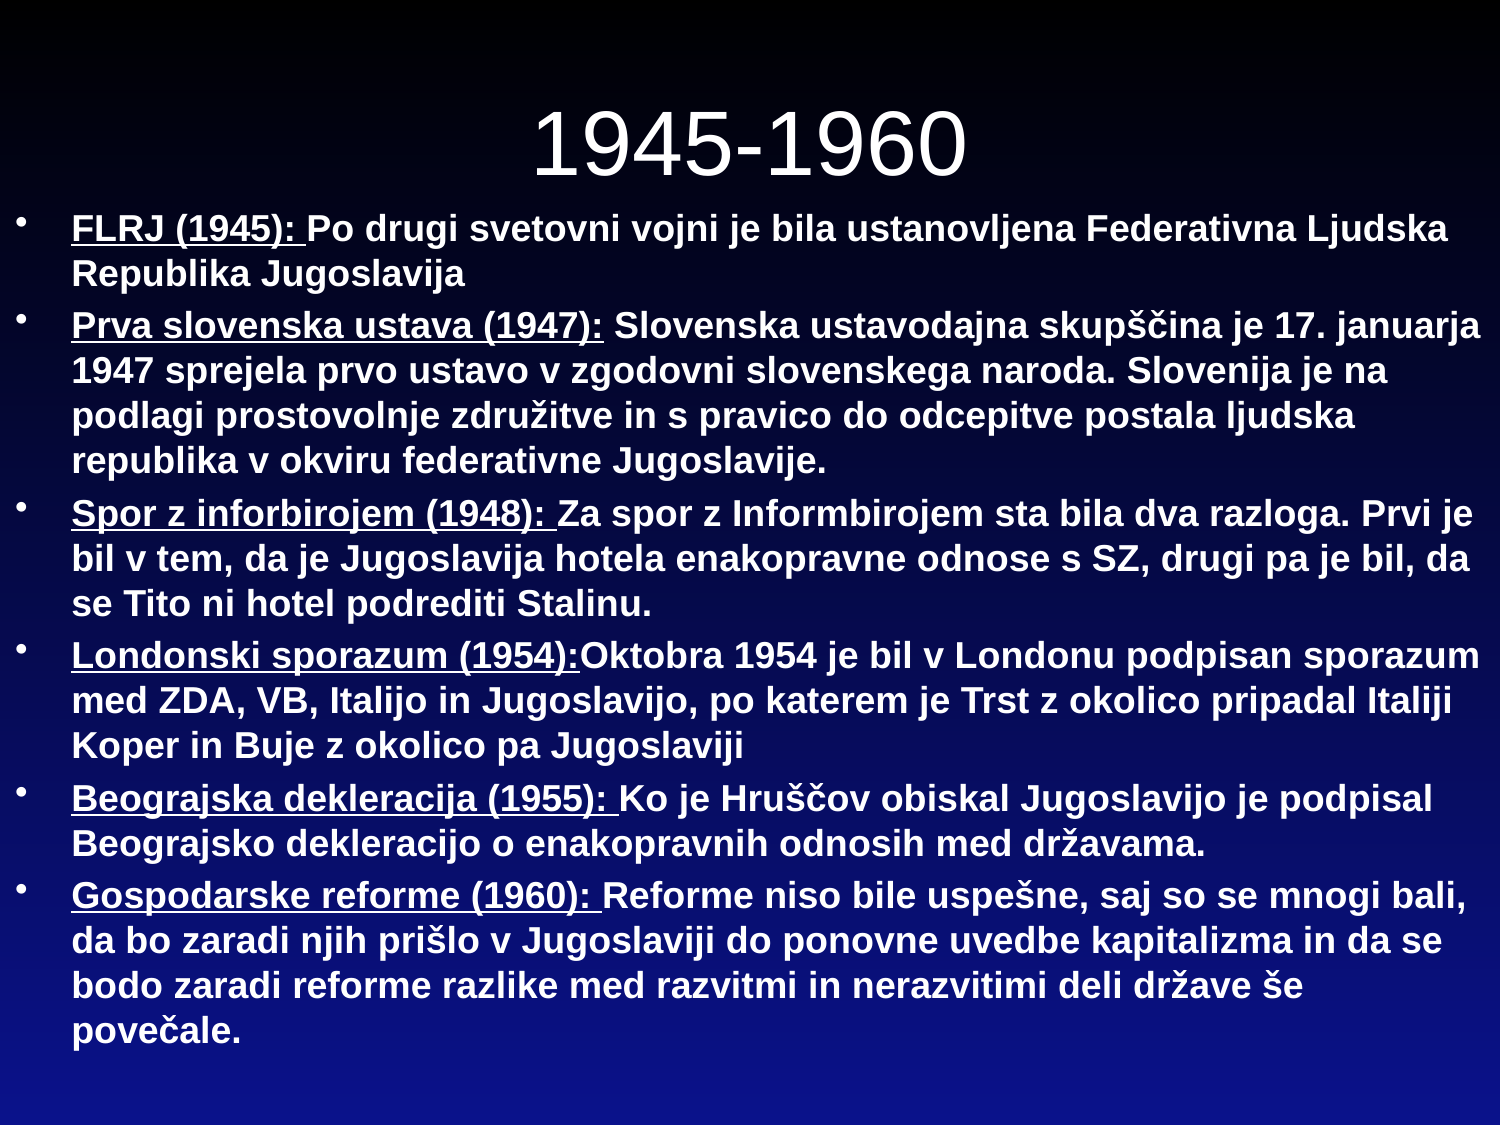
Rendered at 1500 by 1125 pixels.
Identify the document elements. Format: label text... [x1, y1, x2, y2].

title 1945-1960 [75, 45, 1425, 196]
list FLRJ (1945): Po drugi svetovni vojni je bila ustanovljena Federativna Ljudska Republika Jugoslavija Prva slovenska ustava (1947): Slovenska ustavodajna skupščina je 17. januarja 1947 sprejela prvo ustavo v zgodovni slovenskega naroda. Slovenija je na podlagi prostovolnje združitve in s pravico do odcepitve postala ljudska republika v okviru federativne Jugoslavije. Spor z inforbirojem (1948): Za spor z Informbirojem sta bila dva razloga. Prvi je bil v tem, da je Jugoslavija hotela enakopravne odnose s SZ, drugi pa je bil, da se Tito ni hotel podrediti Stalinu. Londonski sporazum (1954):Oktobra 1954 je bil v Londonu podpisan sporazum med ZDA, VB, Italijo in Jugoslavijo, po katerem je Trst z okolico pripadal Italiji Koper in Buje z okolico pa Jugoslaviji Beograjska dekleracija (1955): Ko je Hruščov obiskal Jugoslavijo je podpisal Beograjsko dekleracijo o enakopravnih odnosih med državama. Gospodarske reforme (1960): Reforme niso bile uspešne, saj so se mnogi bali, da bo zaradi njih prišlo v Jugoslaviji do ponovne uvedbe kapitalizma in da se bodo zaradi reforme razlike med razvitmi in nerazvitimi deli države še povečale. [0, 196, 1500, 1094]
